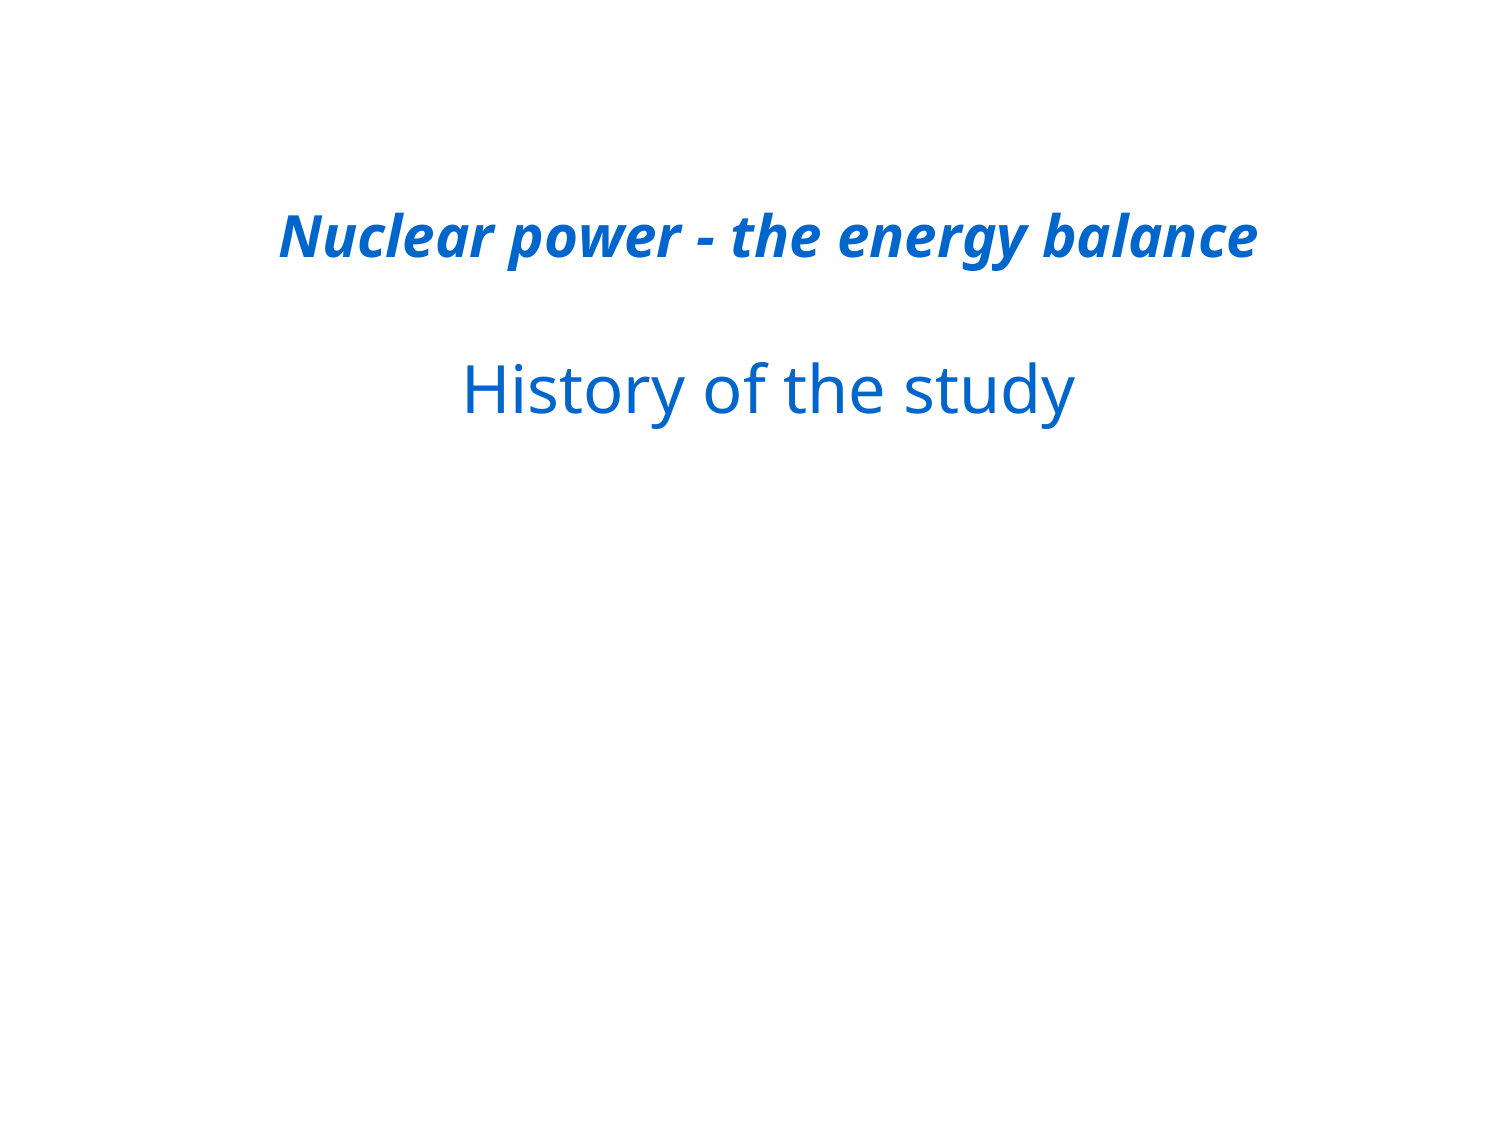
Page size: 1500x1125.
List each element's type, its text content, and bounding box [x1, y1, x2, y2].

text_box Nuclear power - the energy balance History of the study [263, 187, 1275, 442]
